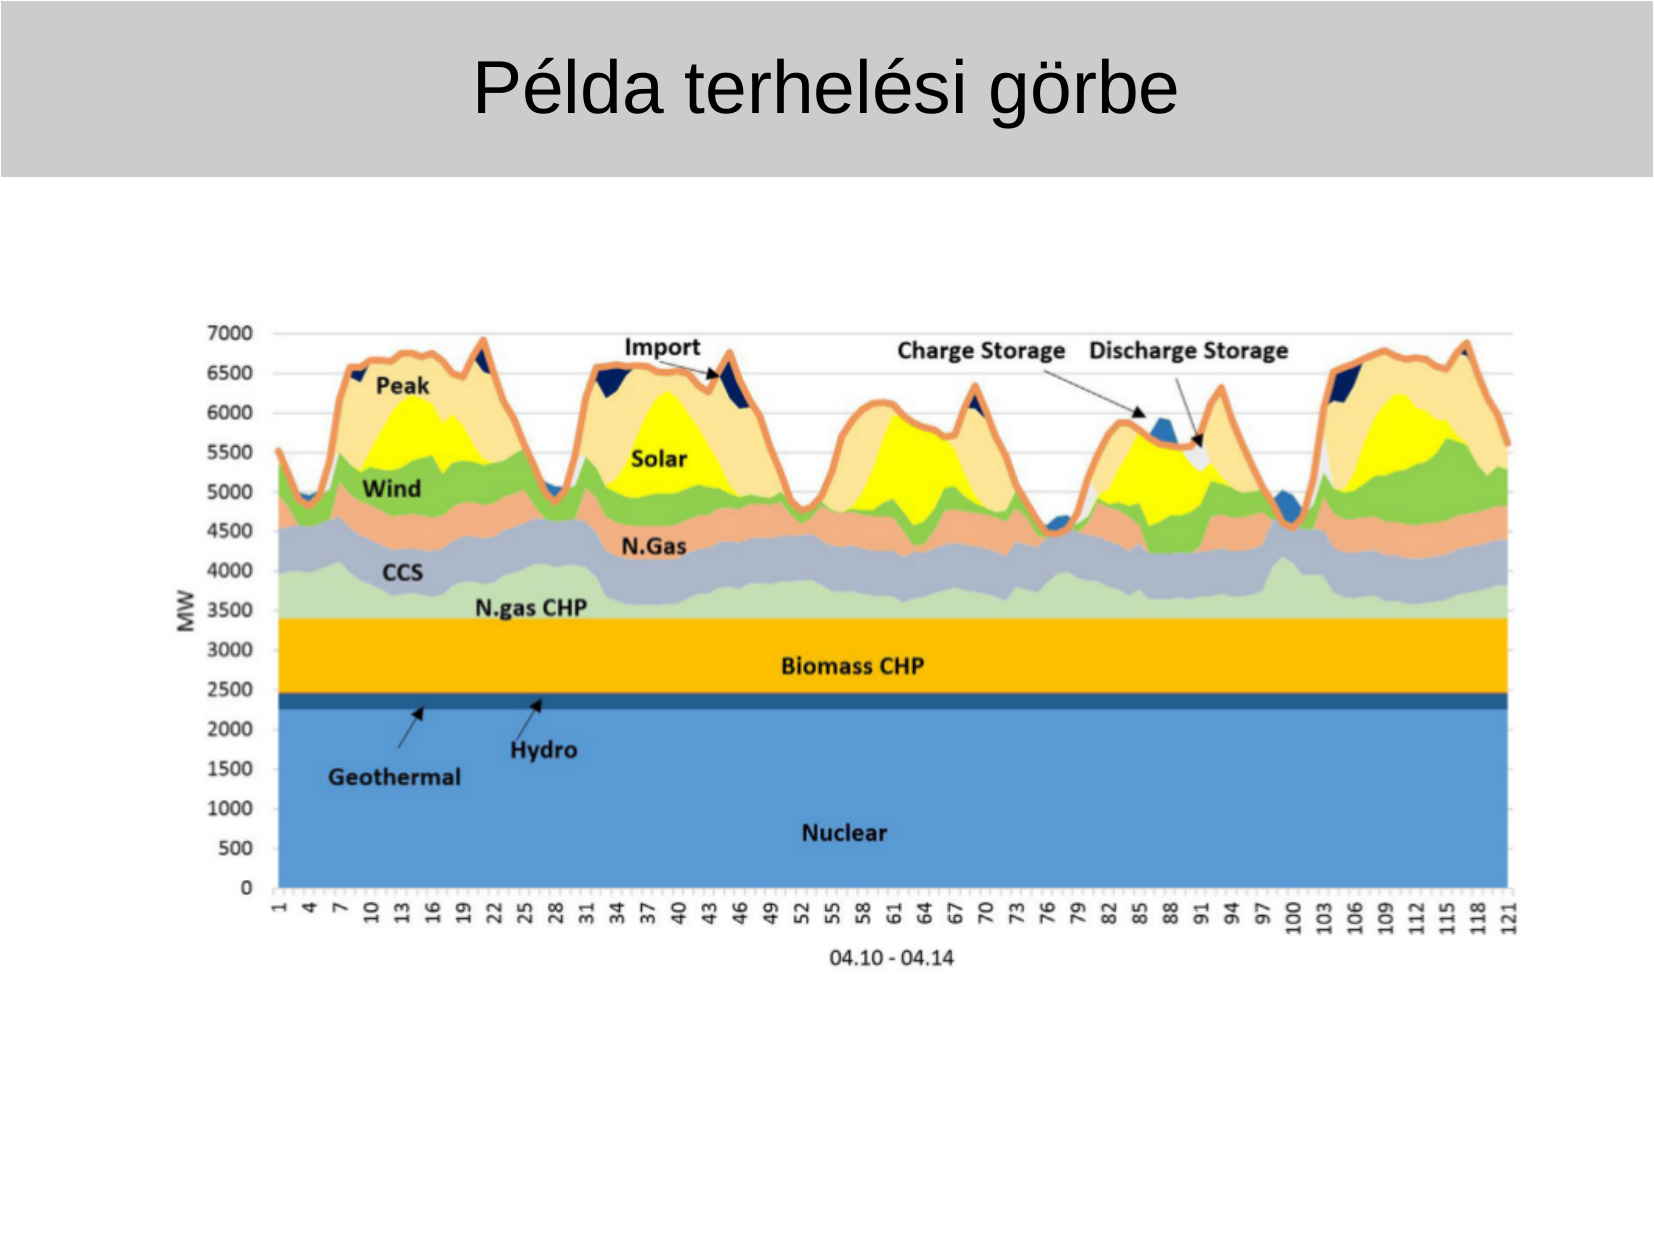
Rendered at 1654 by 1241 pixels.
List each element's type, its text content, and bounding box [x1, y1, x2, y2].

text_box Példa terhelési görbe [0, 0, 1654, 178]
picture [128, 260, 1548, 990]
